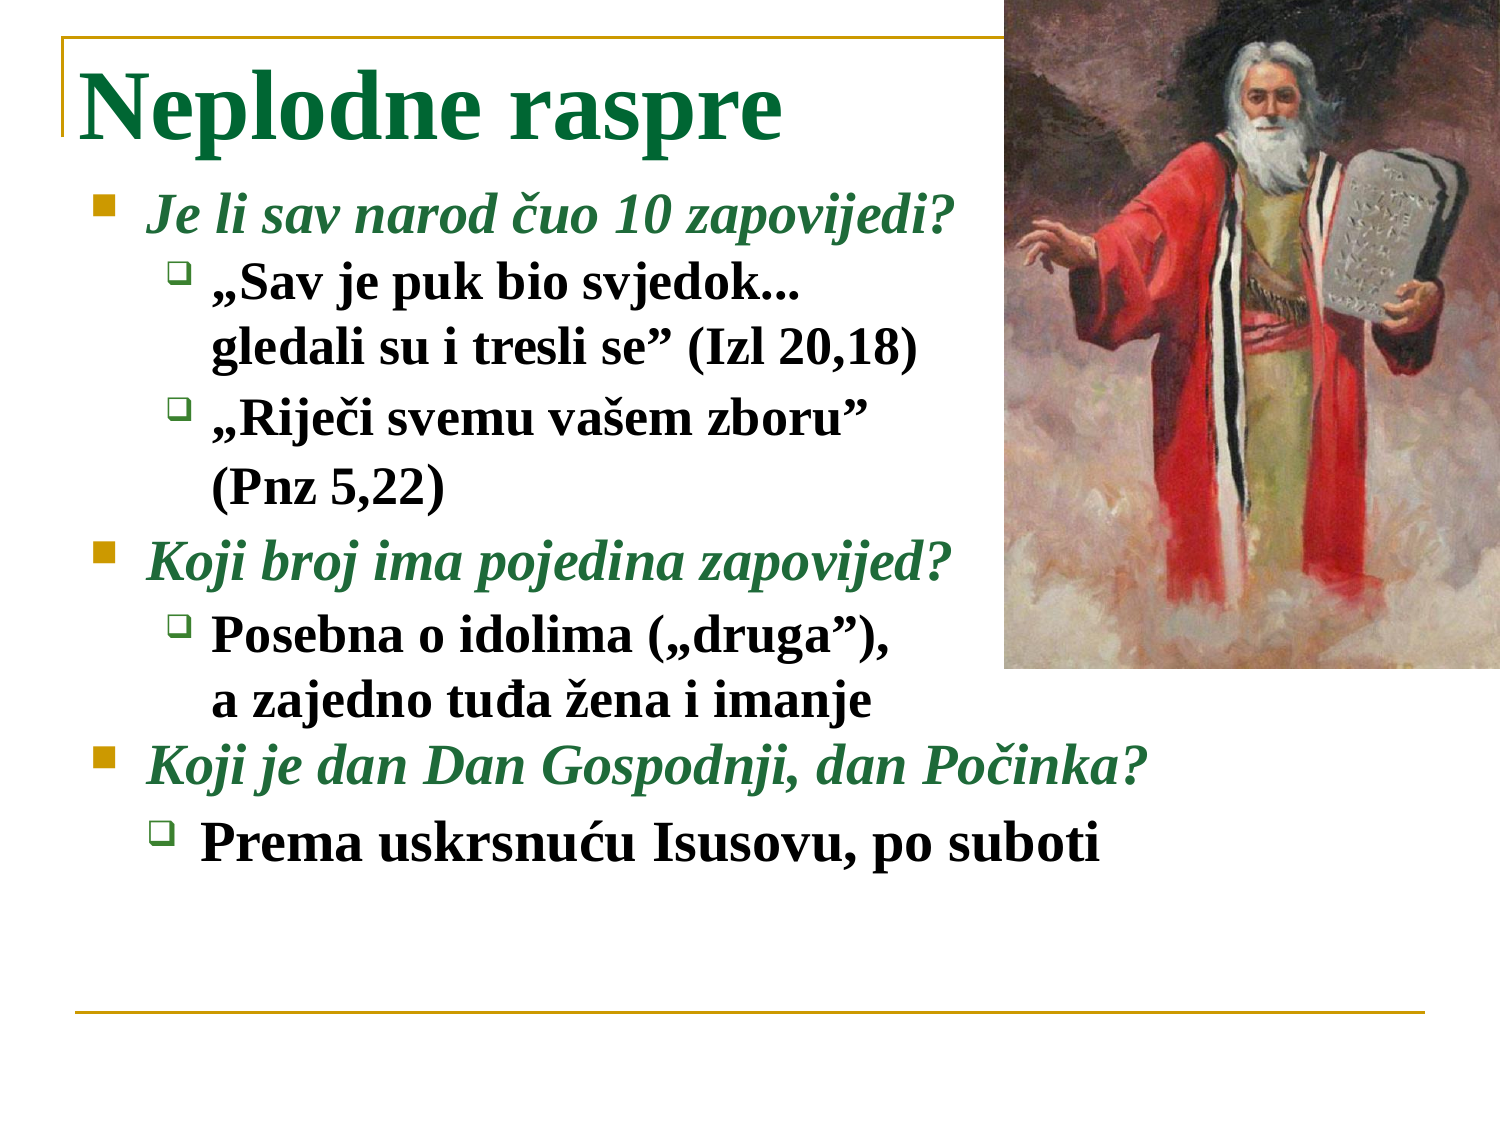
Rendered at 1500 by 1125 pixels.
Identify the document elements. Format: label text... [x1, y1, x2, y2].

picture [1004, 0, 1500, 669]
title Neplodne raspre [63, 32, 1004, 220]
list Je li sav narod čuo 10 zapovijedi? „Sav je puk bio svjedok... gledali su i tresli se” (Izl 20,18) „Riječi svemu vašem zboru” (Pnz 5,22) Koji broj ima pojedina zapovijed? Posebna o idolima („druga”), a zajedno tuđa žena i imanje Koji je dan Dan Gospodnji, dan Počinka? Prema uskrsnuću Isusovu, po suboti [75, 168, 1426, 1006]
